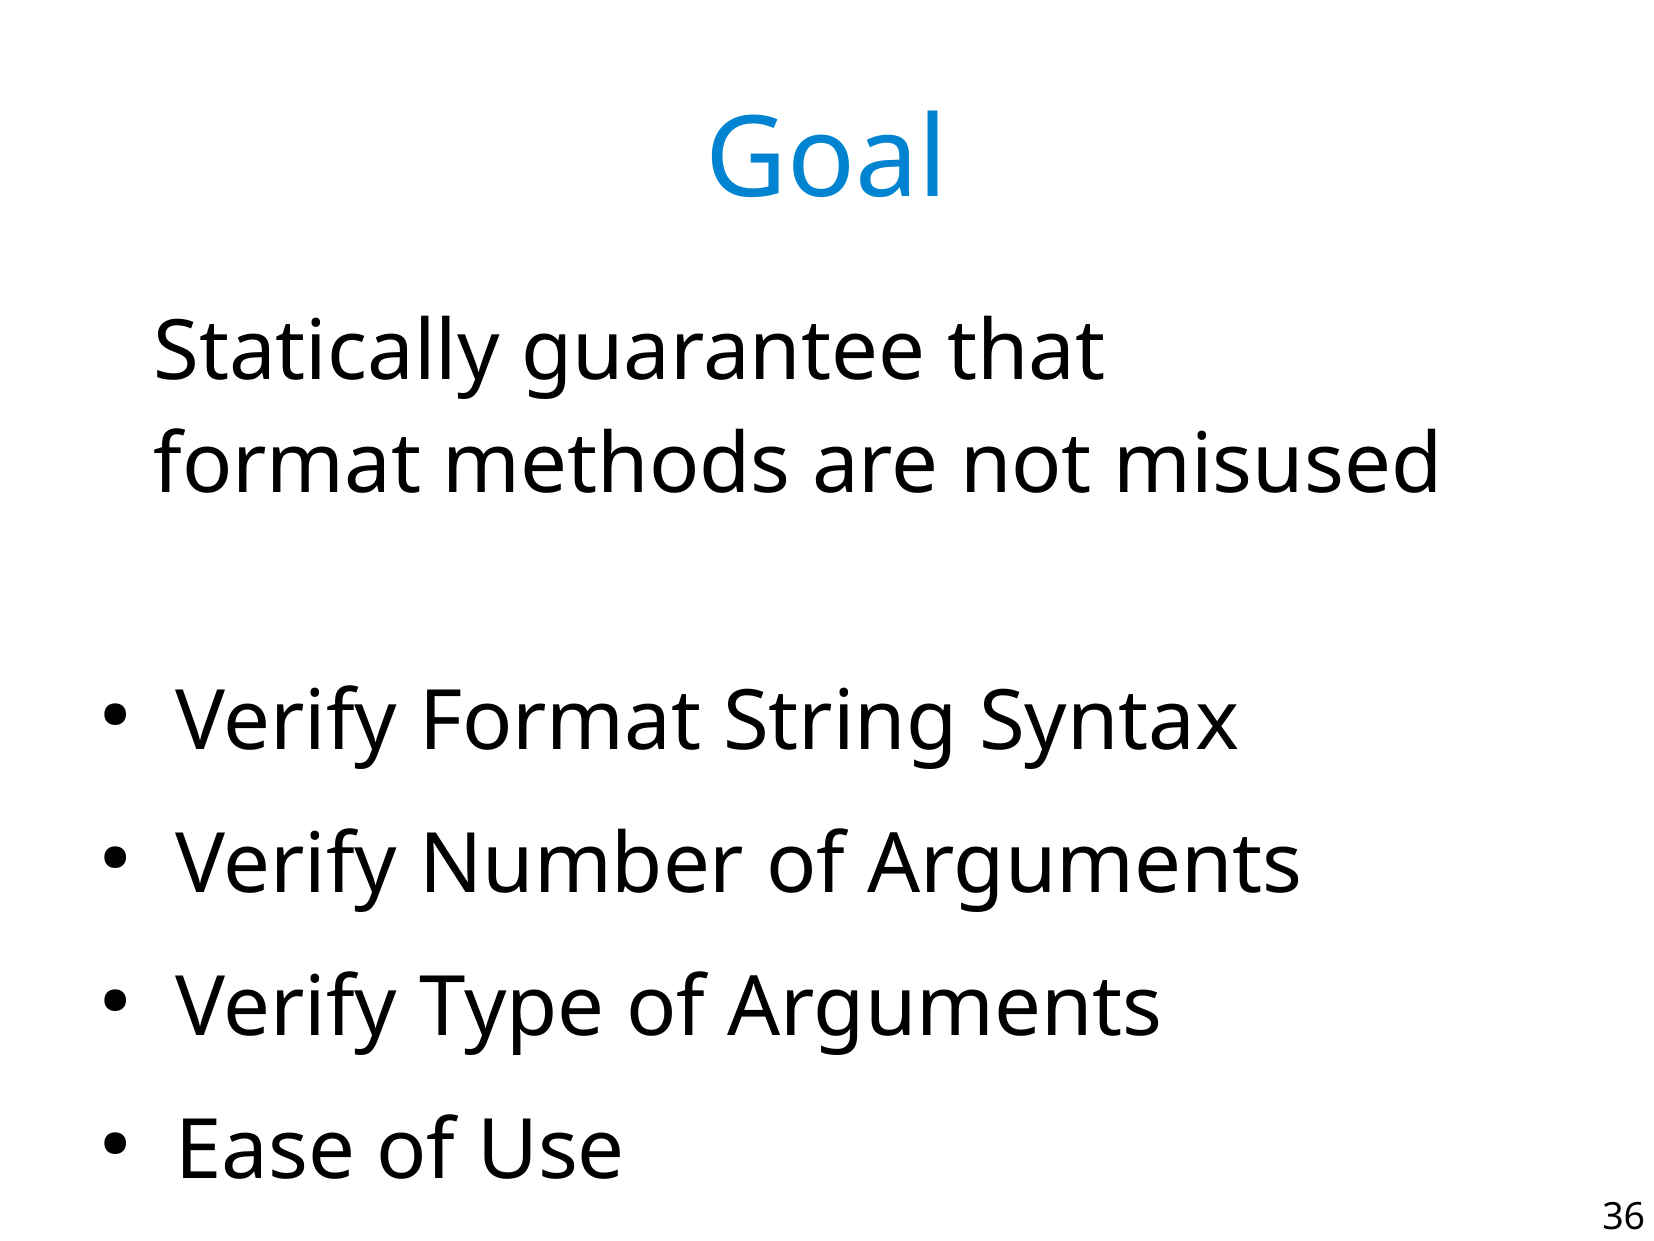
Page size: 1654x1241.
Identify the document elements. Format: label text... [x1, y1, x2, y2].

title Goal [82, 49, 1571, 257]
list Statically guarantee that format methods are not misused Verify Format String Syntax Verify Number of Arguments Verify Type of Arguments Ease of Use [82, 290, 1571, 1241]
